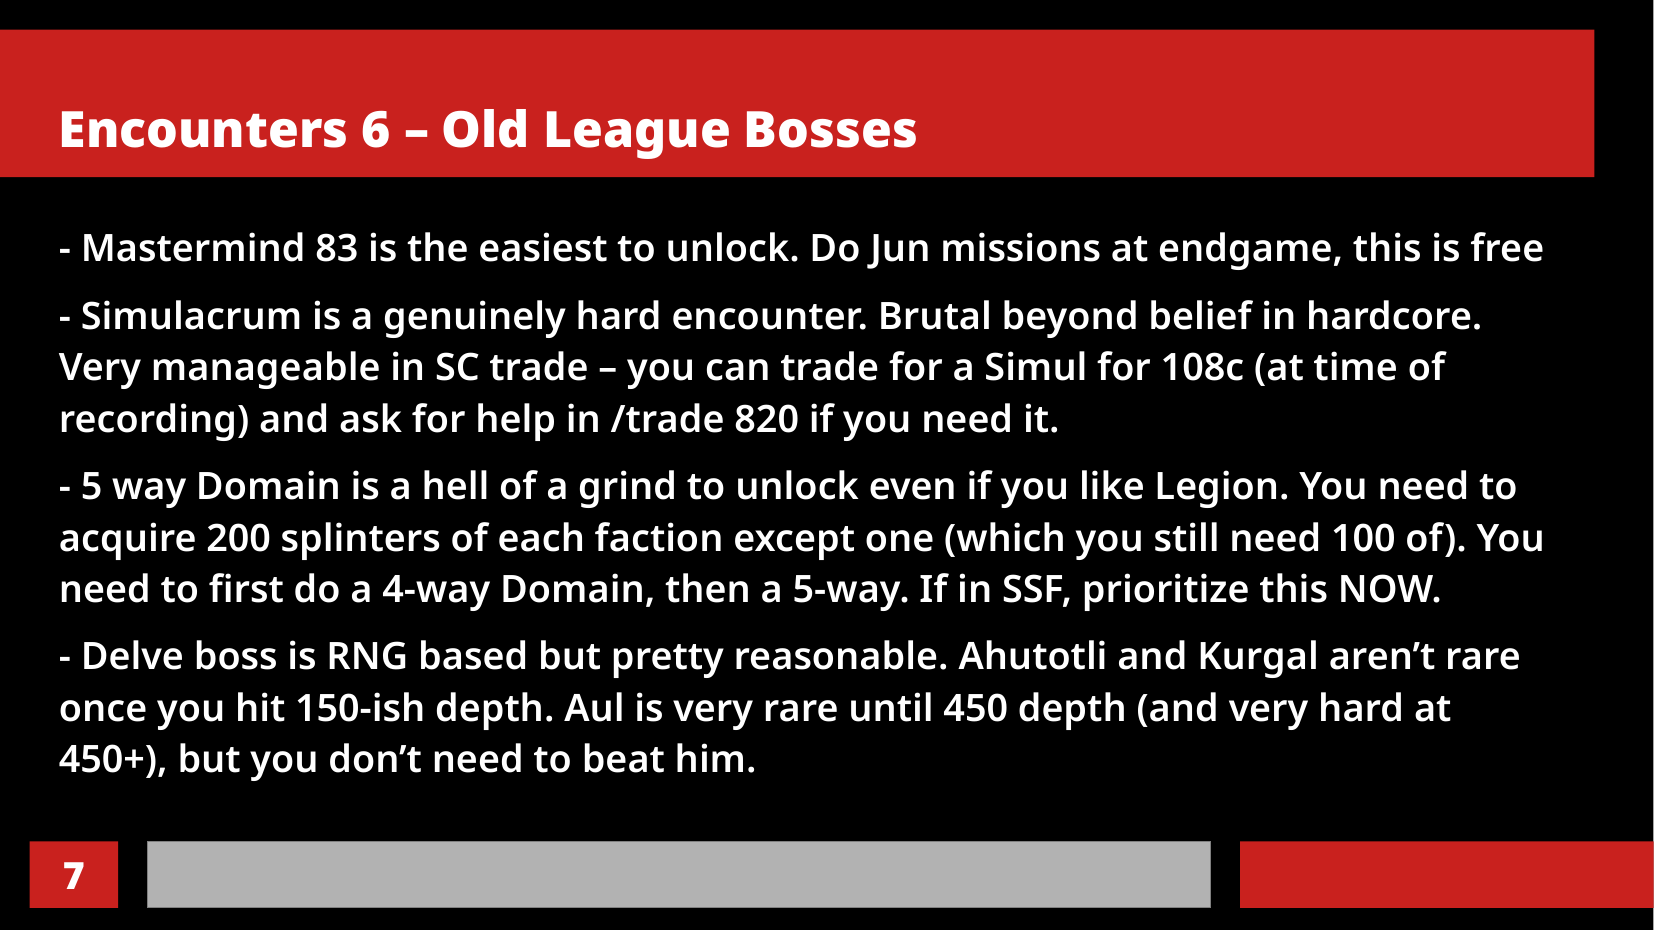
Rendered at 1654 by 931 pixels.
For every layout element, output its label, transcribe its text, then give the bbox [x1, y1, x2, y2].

title Encounters 6 – Old League Bosses [59, 44, 1595, 163]
list - Mastermind 83 is the easiest to unlock. Do Jun missions at endgame, this is free - Simulacrum is a genuinely hard encounter. Brutal beyond belief in hardcore. Very manageable in SC trade – you can trade for a Simul for 108c (at time of recording) and ask for help in /trade 820 if you need it. - 5 way Domain is a hell of a grind to unlock even if you like Legion. You need to acquire 200 splinters of each faction except one (which you still need 100 of). You need to first do a 4-way Domain, then a 5-way. If in SSF, prioritize this NOW. - Delve boss is RNG based but pretty reasonable. Ahutotli and Kurgal aren’t rare once you hit 150-ish depth. Aul is very rare until 450 depth (and very hard at 450+), but you don’t need to beat him. [59, 221, 1565, 798]
